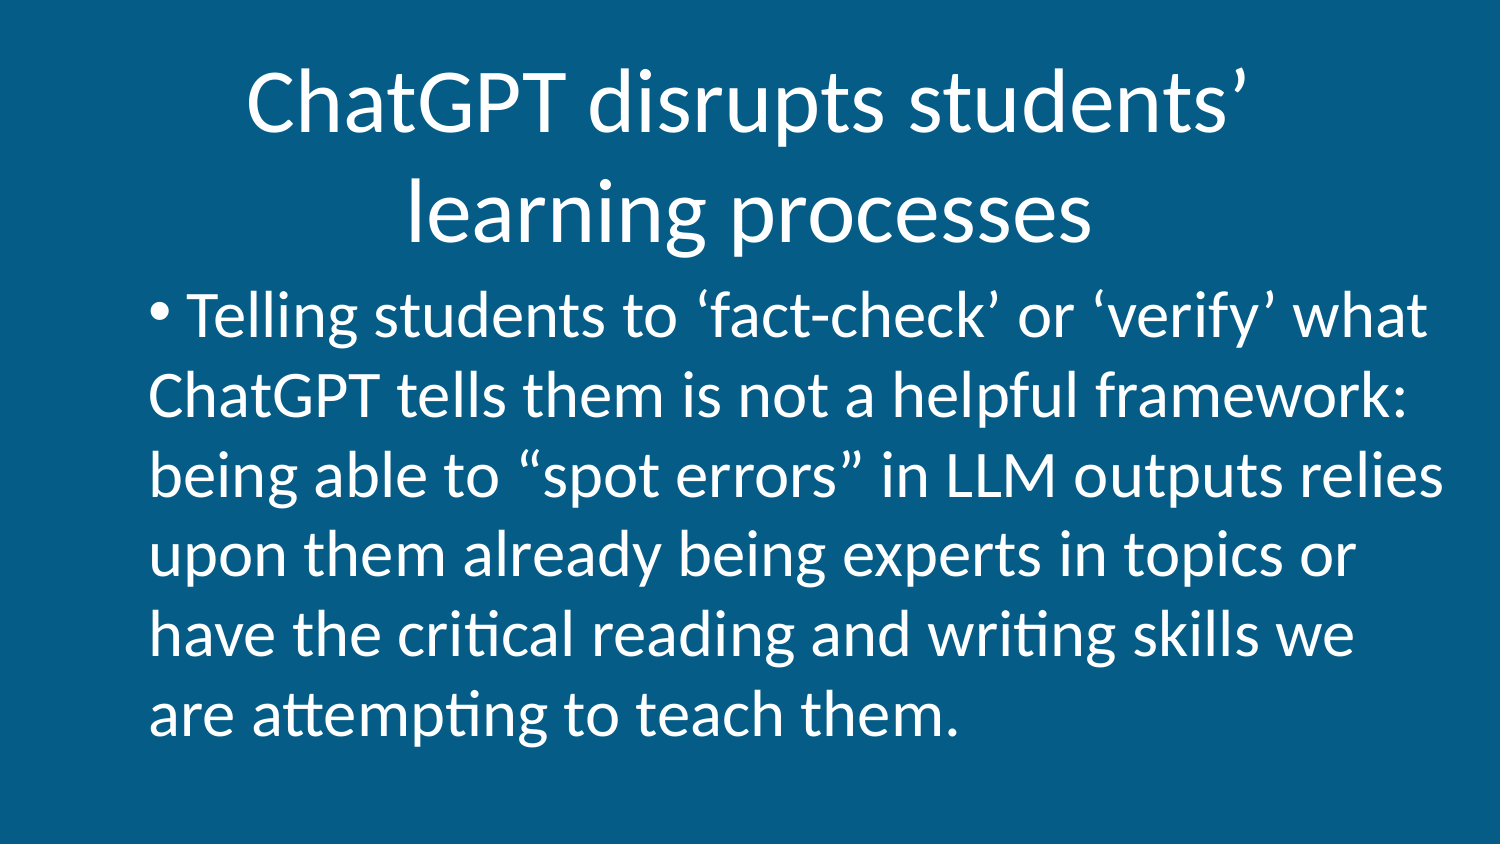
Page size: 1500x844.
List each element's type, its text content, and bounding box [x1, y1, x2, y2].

list Telling students to ‘fact-check’ or ‘verify’ what ChatGPT tells them is not a helpful framework: being able to “spot errors” in LLM outputs relies upon them already being experts in topics or have the critical reading and writing skills we are attempting to teach them. [75, 262, 1465, 844]
title ChatGPT disrupts students’ learning processes [75, 33, 1425, 175]
